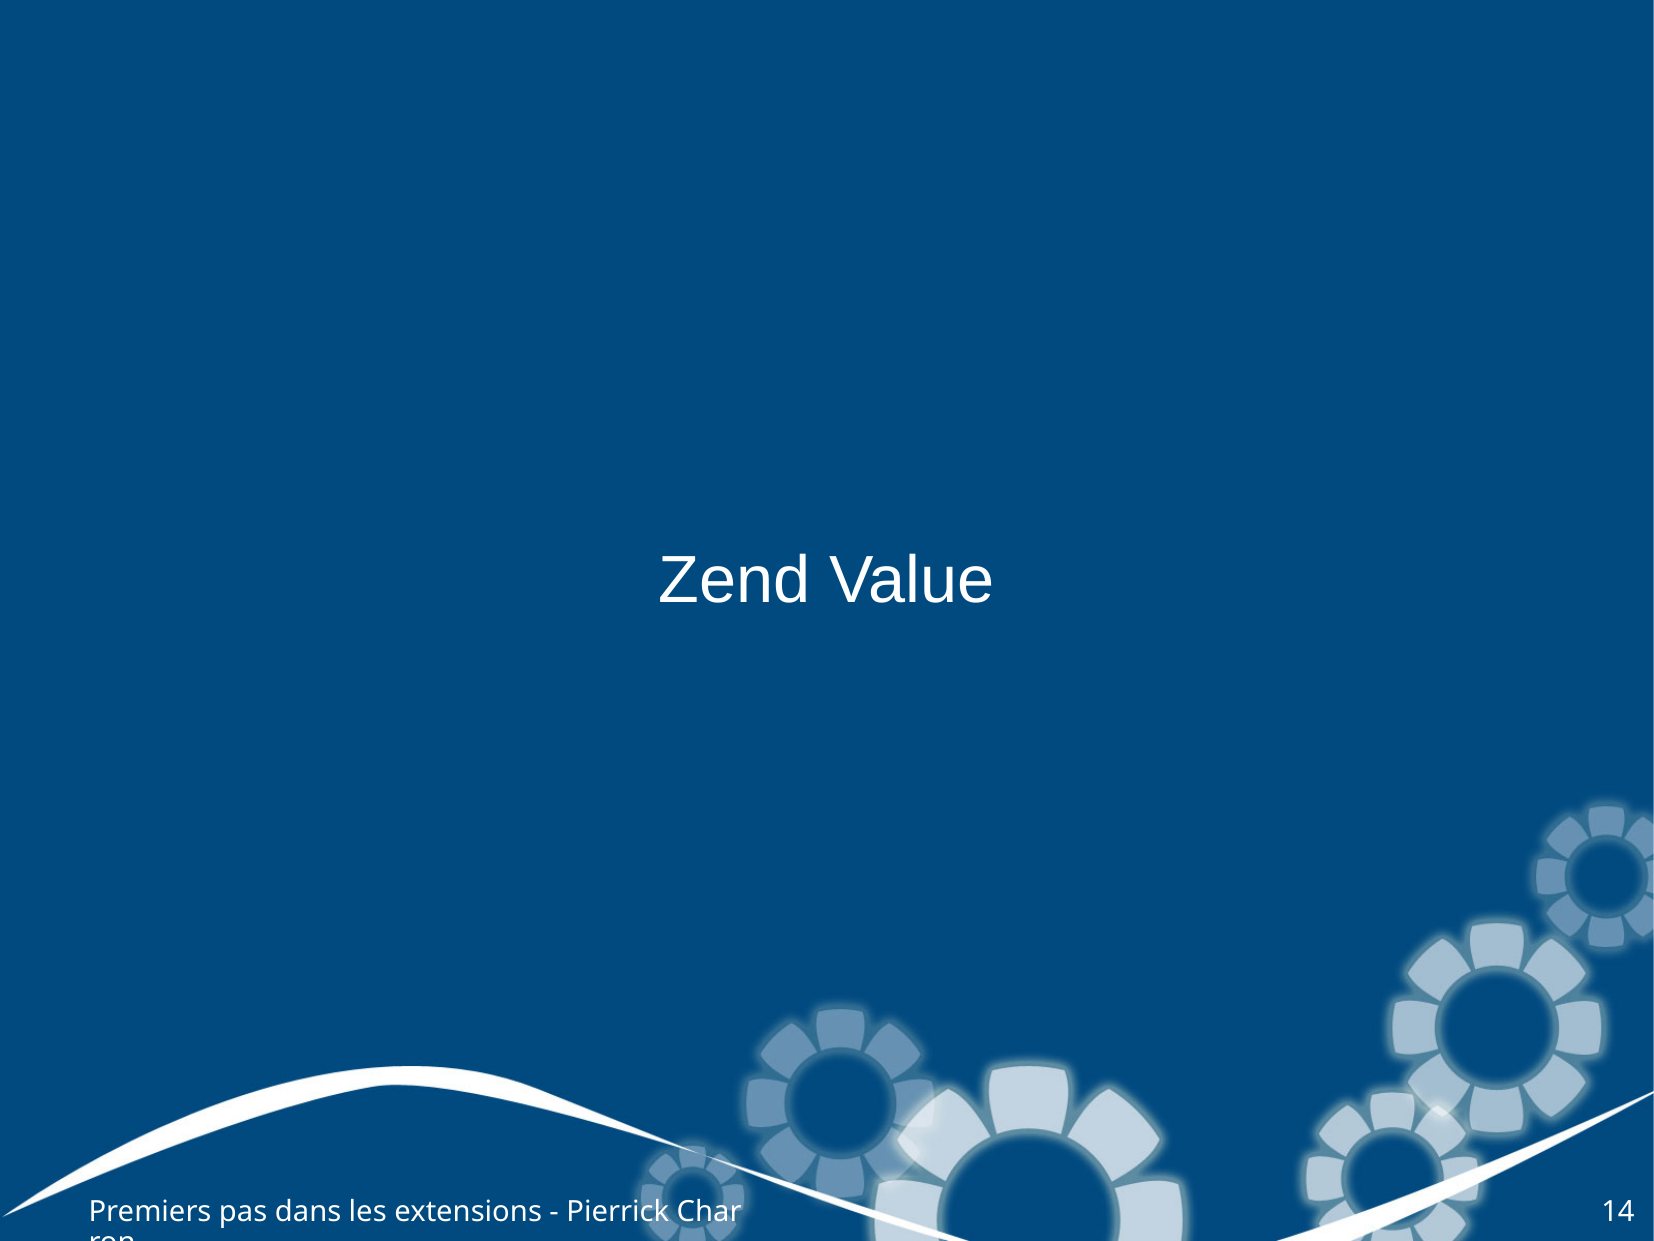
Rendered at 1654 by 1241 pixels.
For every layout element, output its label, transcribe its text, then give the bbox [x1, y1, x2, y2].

picture [0, 0, 1654, 1241]
subtitle Zend Value [82, 49, 1571, 1109]
